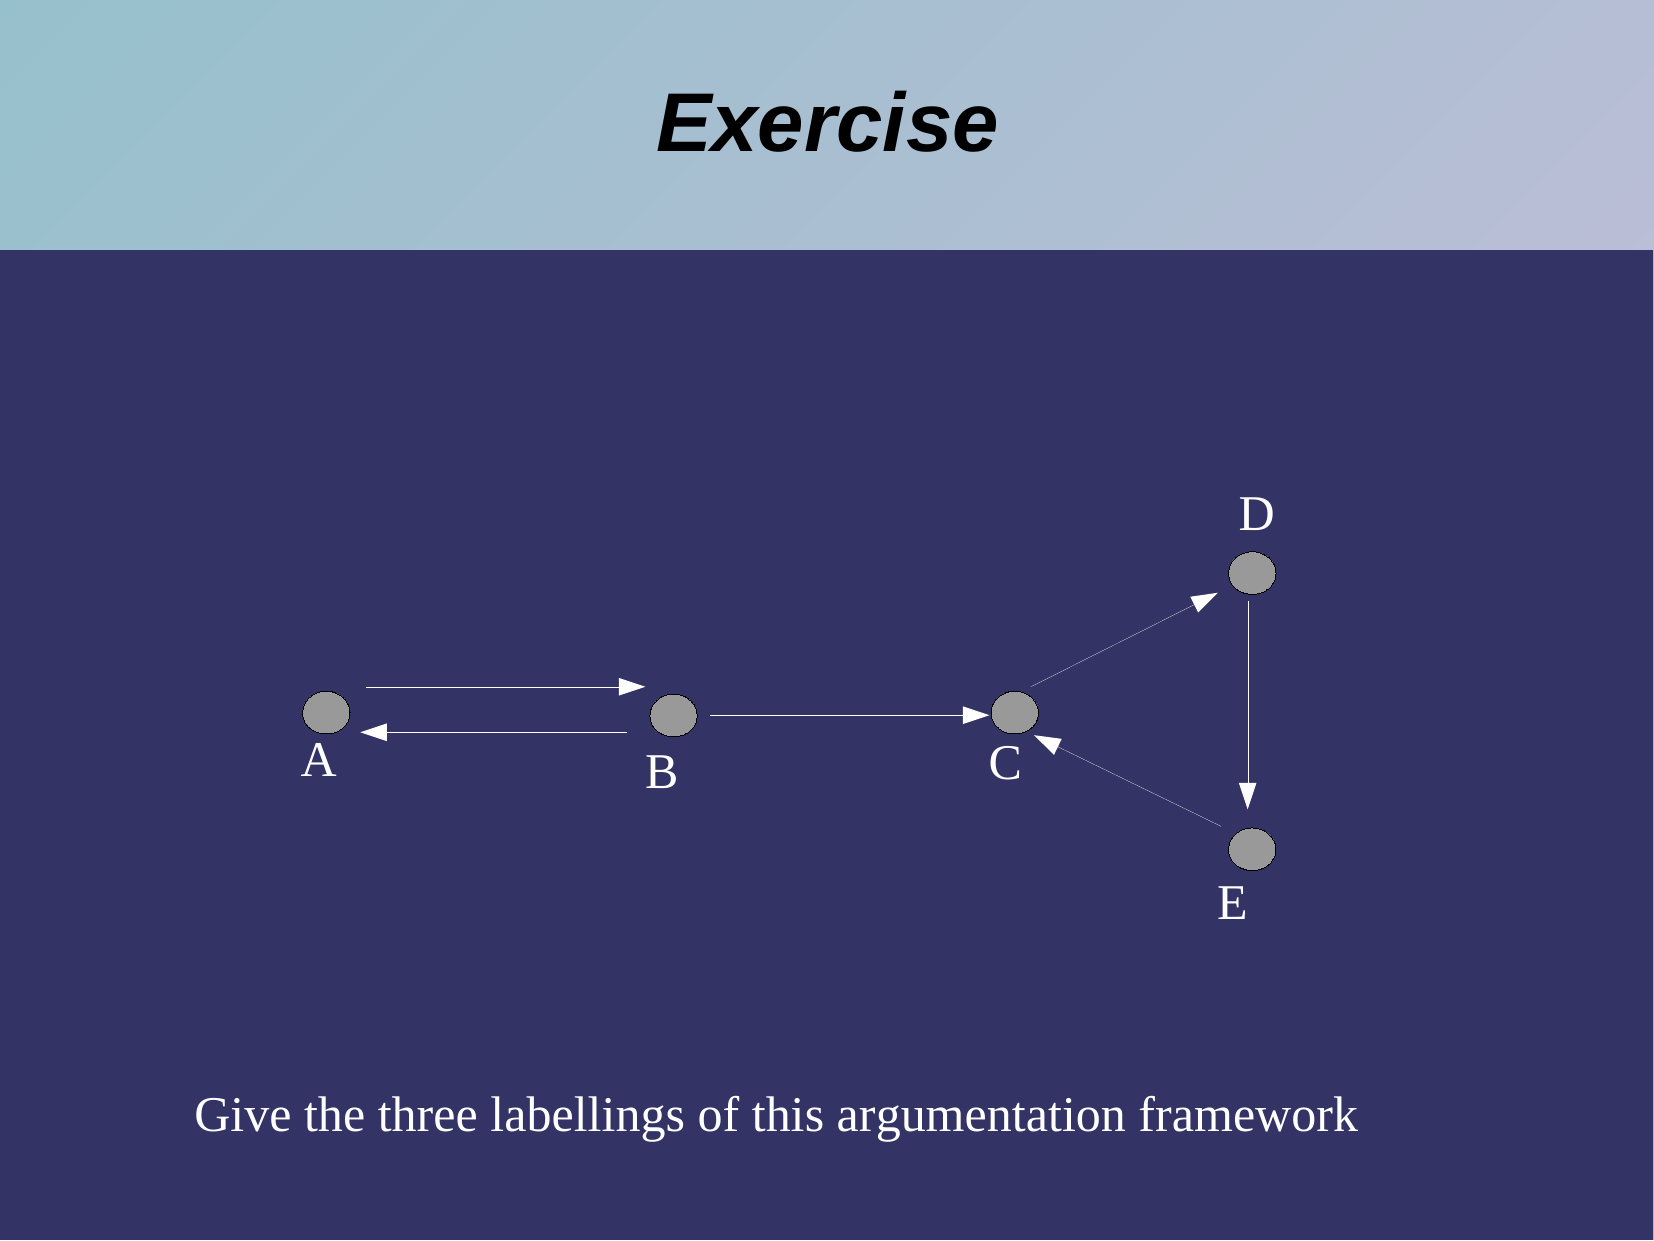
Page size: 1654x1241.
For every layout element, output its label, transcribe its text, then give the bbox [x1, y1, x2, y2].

text_box [1228, 555, 1277, 595]
text_box [991, 691, 1039, 734]
text_box B [644, 743, 701, 862]
text_box A [300, 732, 356, 851]
text_box D [1238, 485, 1299, 562]
text_box C [988, 735, 1049, 853]
text_box [649, 694, 698, 737]
text_box [1228, 827, 1276, 871]
text_box E [1217, 874, 1273, 993]
text_box Give the three labellings of this argumentation framework [194, 1086, 1497, 1162]
title Exercise [121, 19, 1534, 227]
text_box [302, 691, 351, 732]
